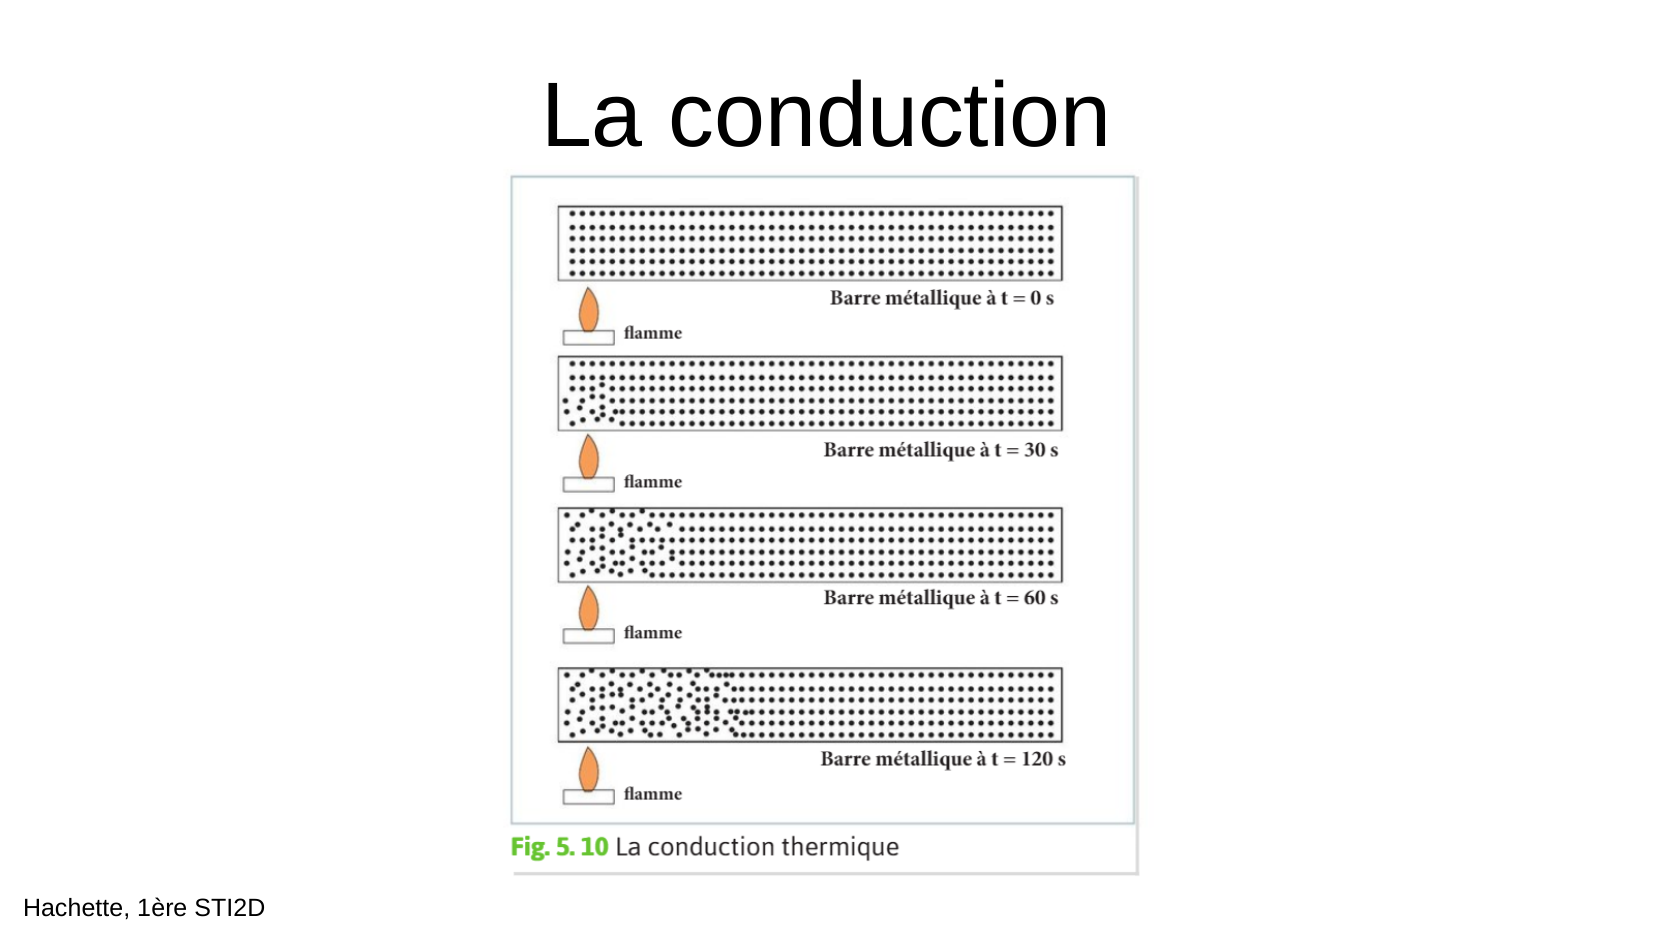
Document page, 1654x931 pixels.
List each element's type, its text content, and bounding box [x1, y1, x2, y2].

text_box Hachette, 1ère STI2D [0, 885, 281, 931]
picture [494, 165, 1158, 904]
title La conduction [82, 37, 1571, 193]
